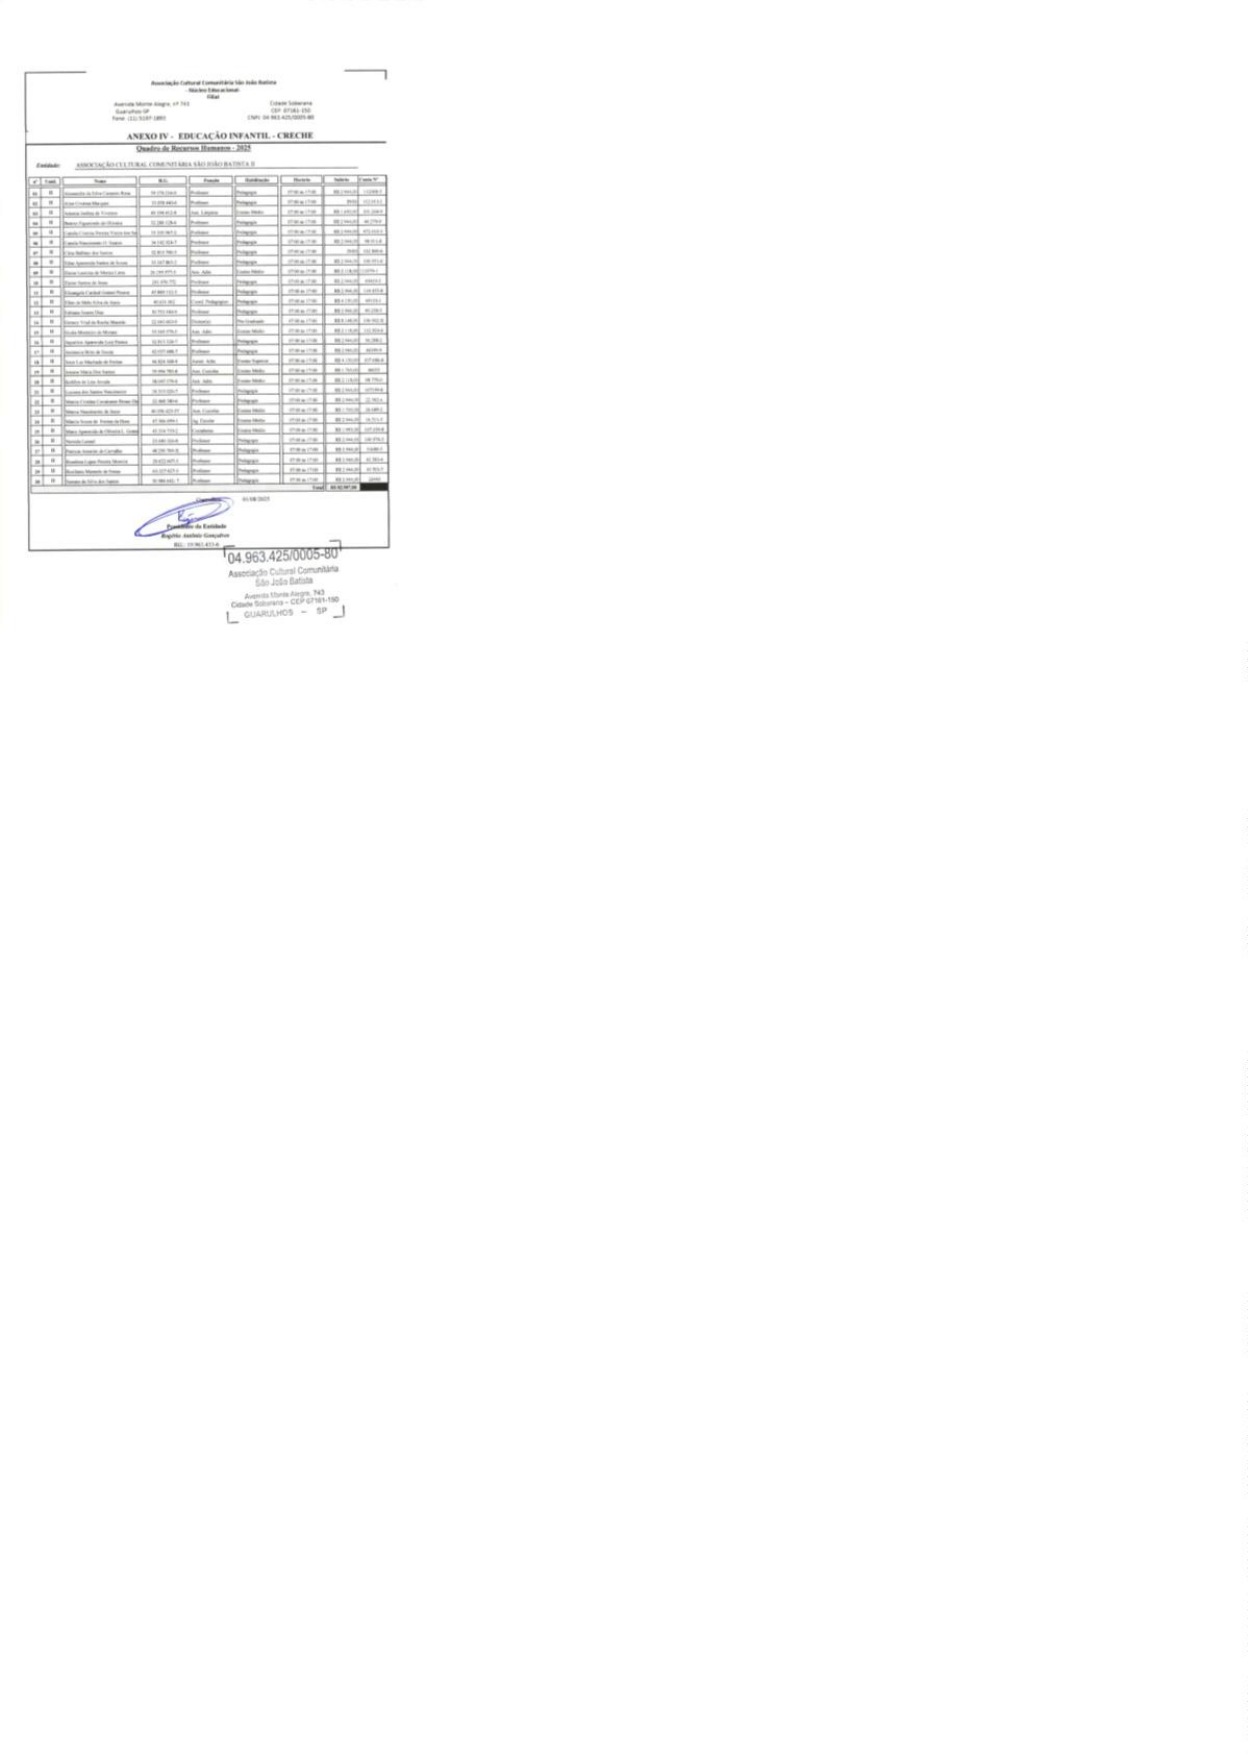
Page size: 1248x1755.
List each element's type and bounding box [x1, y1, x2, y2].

text_box [0, 0, 1248, 1755]
